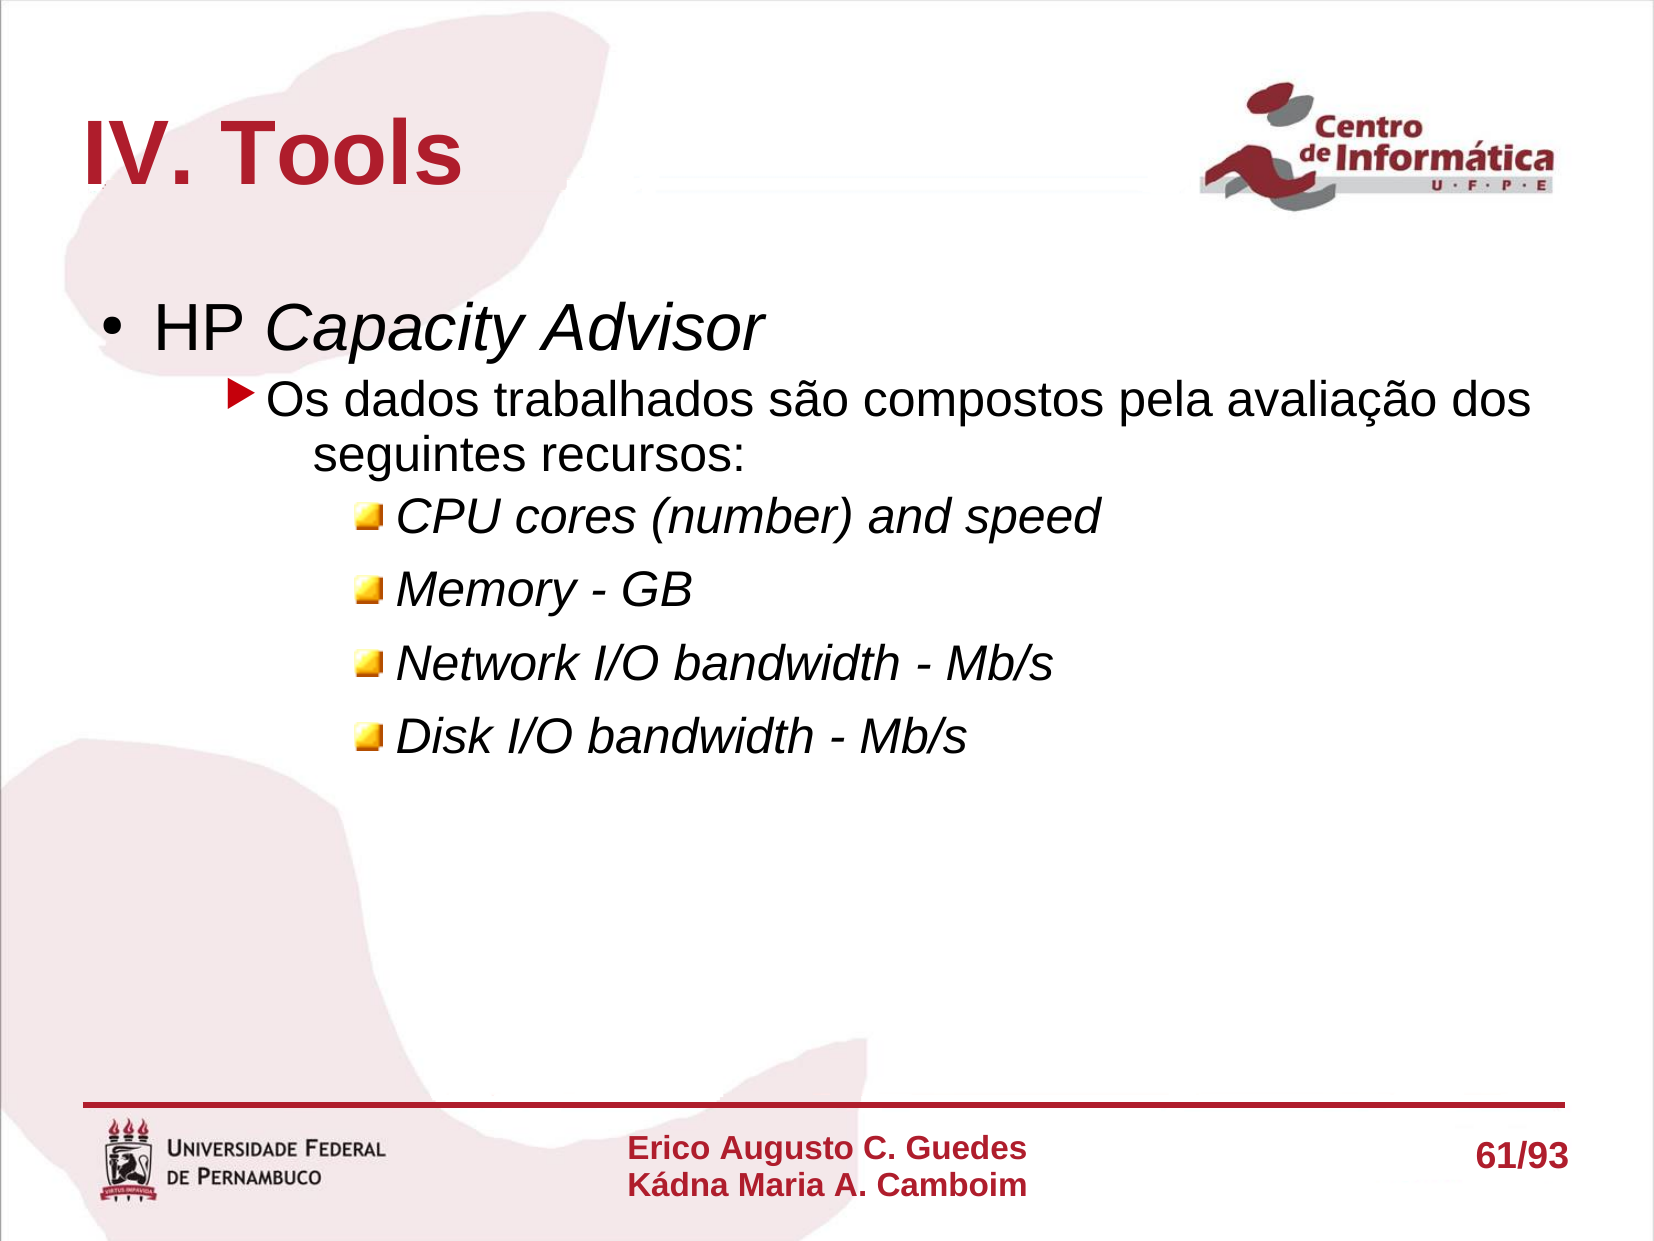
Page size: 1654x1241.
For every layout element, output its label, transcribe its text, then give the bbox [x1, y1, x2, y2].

picture [0, 0, 1654, 1241]
list HP Capacity Advisor Os dados trabalhados são compostos pela avaliação dos seguintes recursos: CPU cores (number) and speed Memory - GB Network I/O bandwidth - Mb/s Disk I/O bandwidth - Mb/s [82, 290, 1571, 1094]
title IV. Tools [82, 56, 1571, 250]
